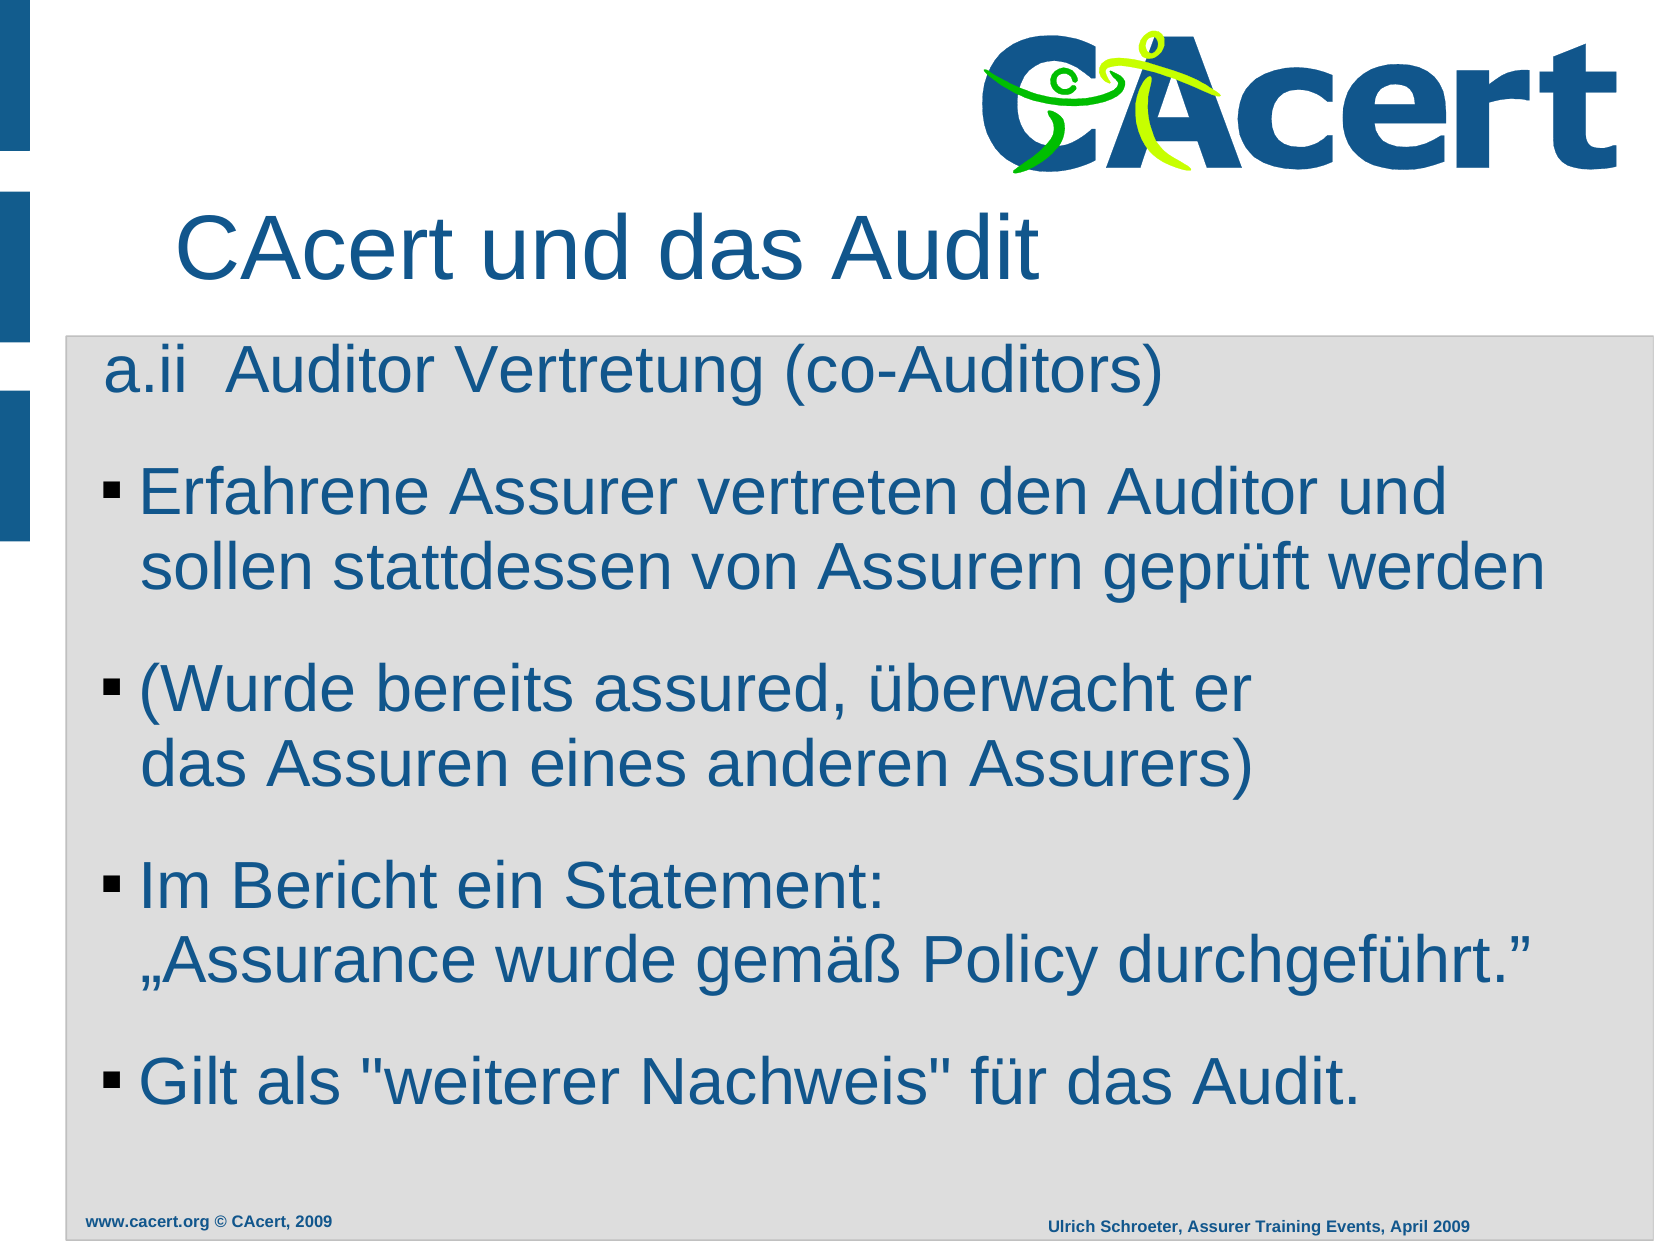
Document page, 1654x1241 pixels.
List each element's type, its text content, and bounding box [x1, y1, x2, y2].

text_box a.ii Auditor Vertretung (co-Auditors) Erfahrene Assurer vertreten den Auditor und sollen stattdessen von Assurern geprüft werden (Wurde bereits assured, überwacht er das Assuren eines anderen Assurers) Im Bericht ein Statement: „Assurance wurde gemäß Policy durchgeführt.” Gilt als "weiterer Nachweis" für das Audit. [88, 324, 1563, 1127]
text_box CAcert und das Audit [118, 189, 1046, 307]
